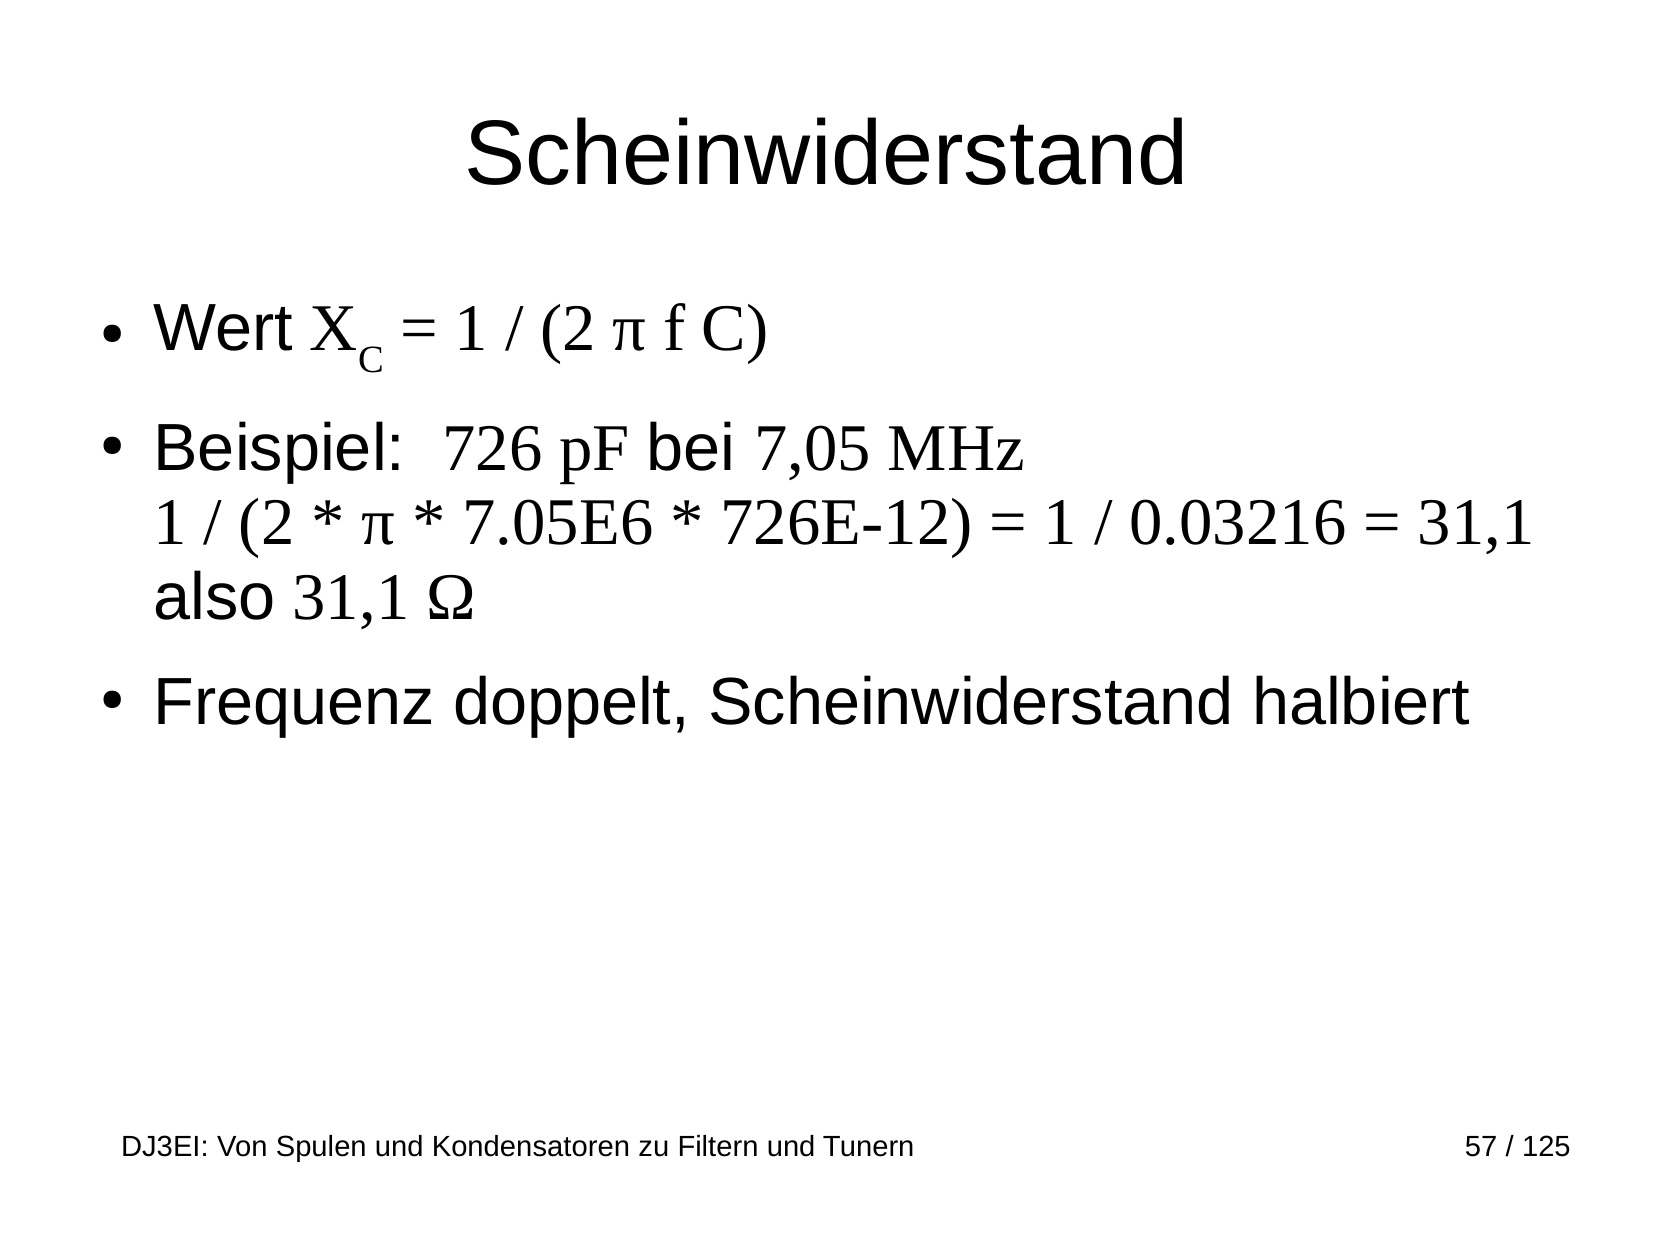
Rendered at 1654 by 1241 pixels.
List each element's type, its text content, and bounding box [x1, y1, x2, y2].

title Scheinwiderstand [82, 49, 1571, 257]
list Wert XC = 1 / (2 π f C) Beispiel: 726 pF bei 7,05 MHz 1 / (2 * π * 7.05E6 * 726E-12) = 1 / 0.03216 = 31,1 also 31,1 Ω Frequenz doppelt, Scheinwiderstand halbiert [82, 290, 1571, 1010]
